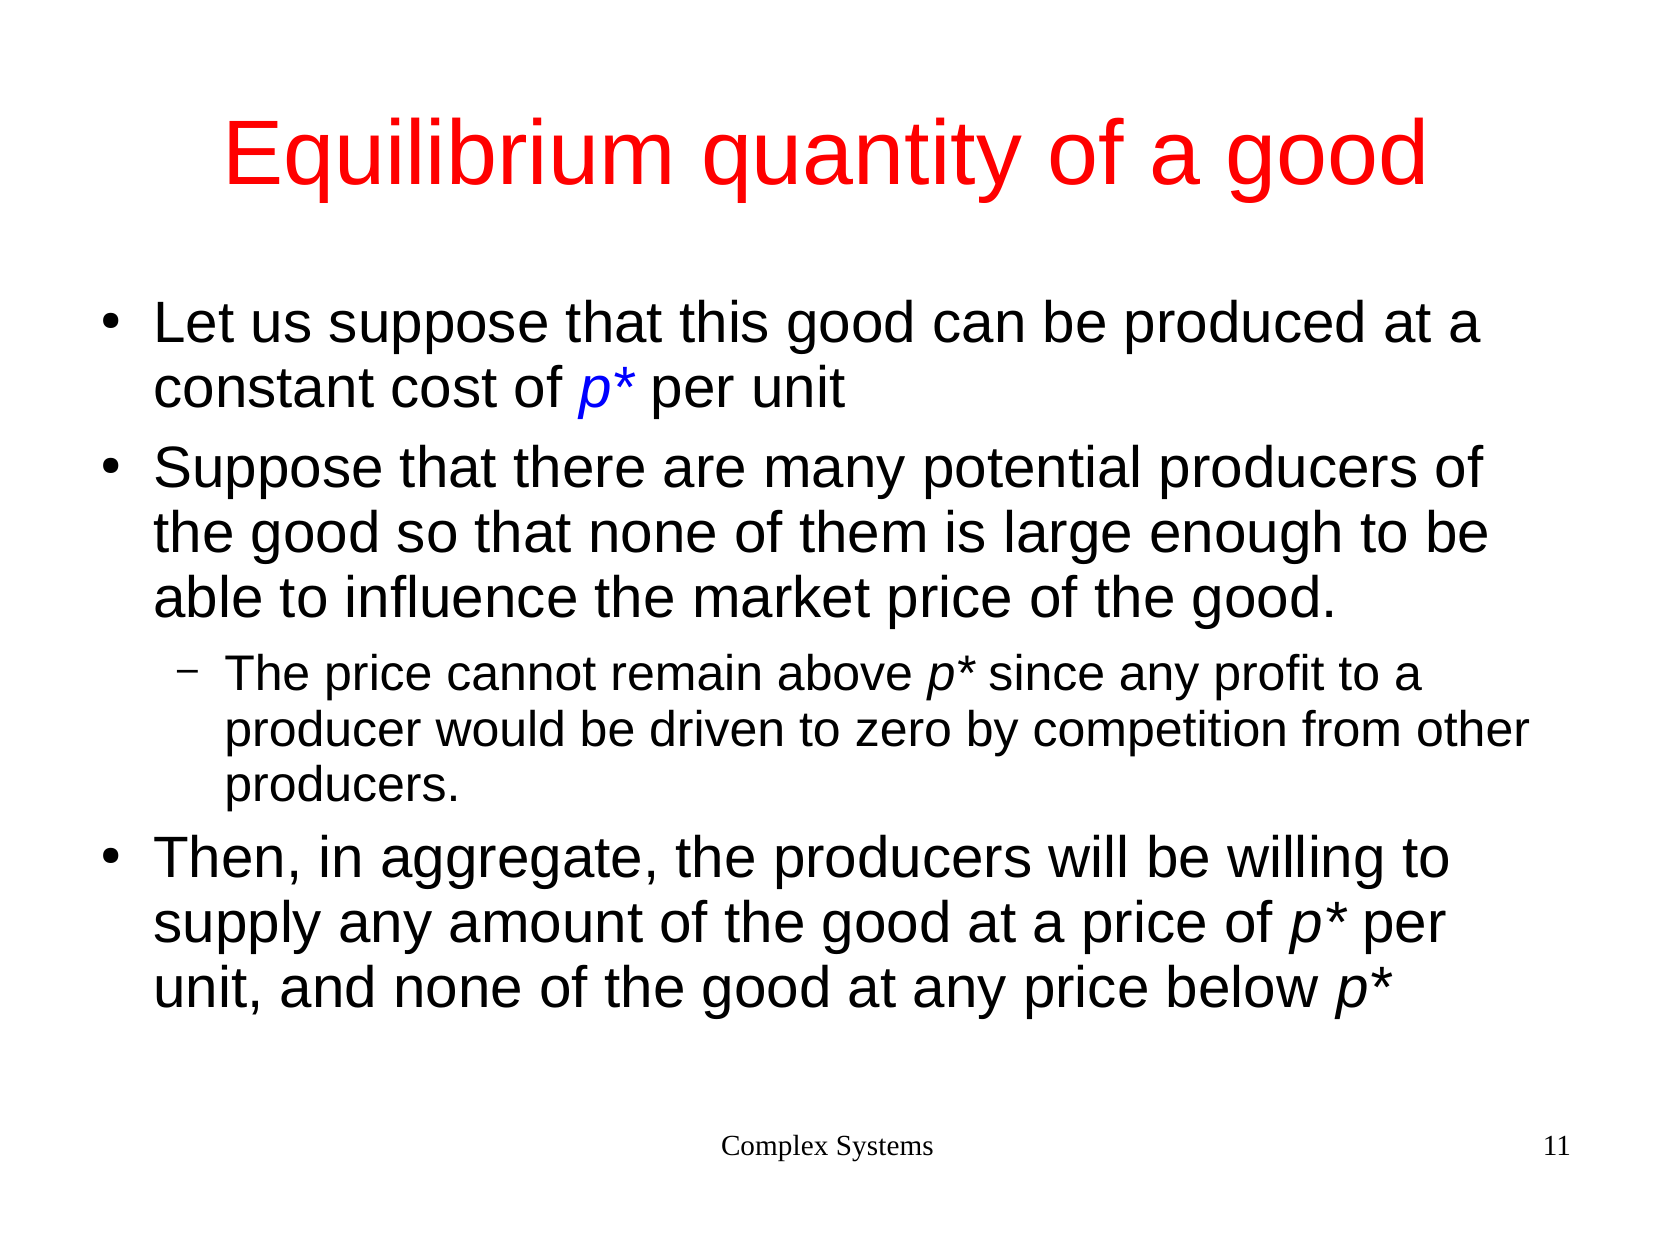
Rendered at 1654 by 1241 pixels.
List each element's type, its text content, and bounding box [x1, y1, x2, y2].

list Let us suppose that this good can be produced at a constant cost of p* per unit Suppose that there are many potential producers of the good so that none of them is large enough to be able to influence the market price of the good. The price cannot remain above p* since any profit to a producer would be driven to zero by competition from other producers. Then, in aggregate, the producers will be willing to supply any amount of the good at a price of p* per unit, and none of the good at any price below p* [82, 290, 1571, 1109]
title Equilibrium quantity of a good [82, 49, 1571, 257]
